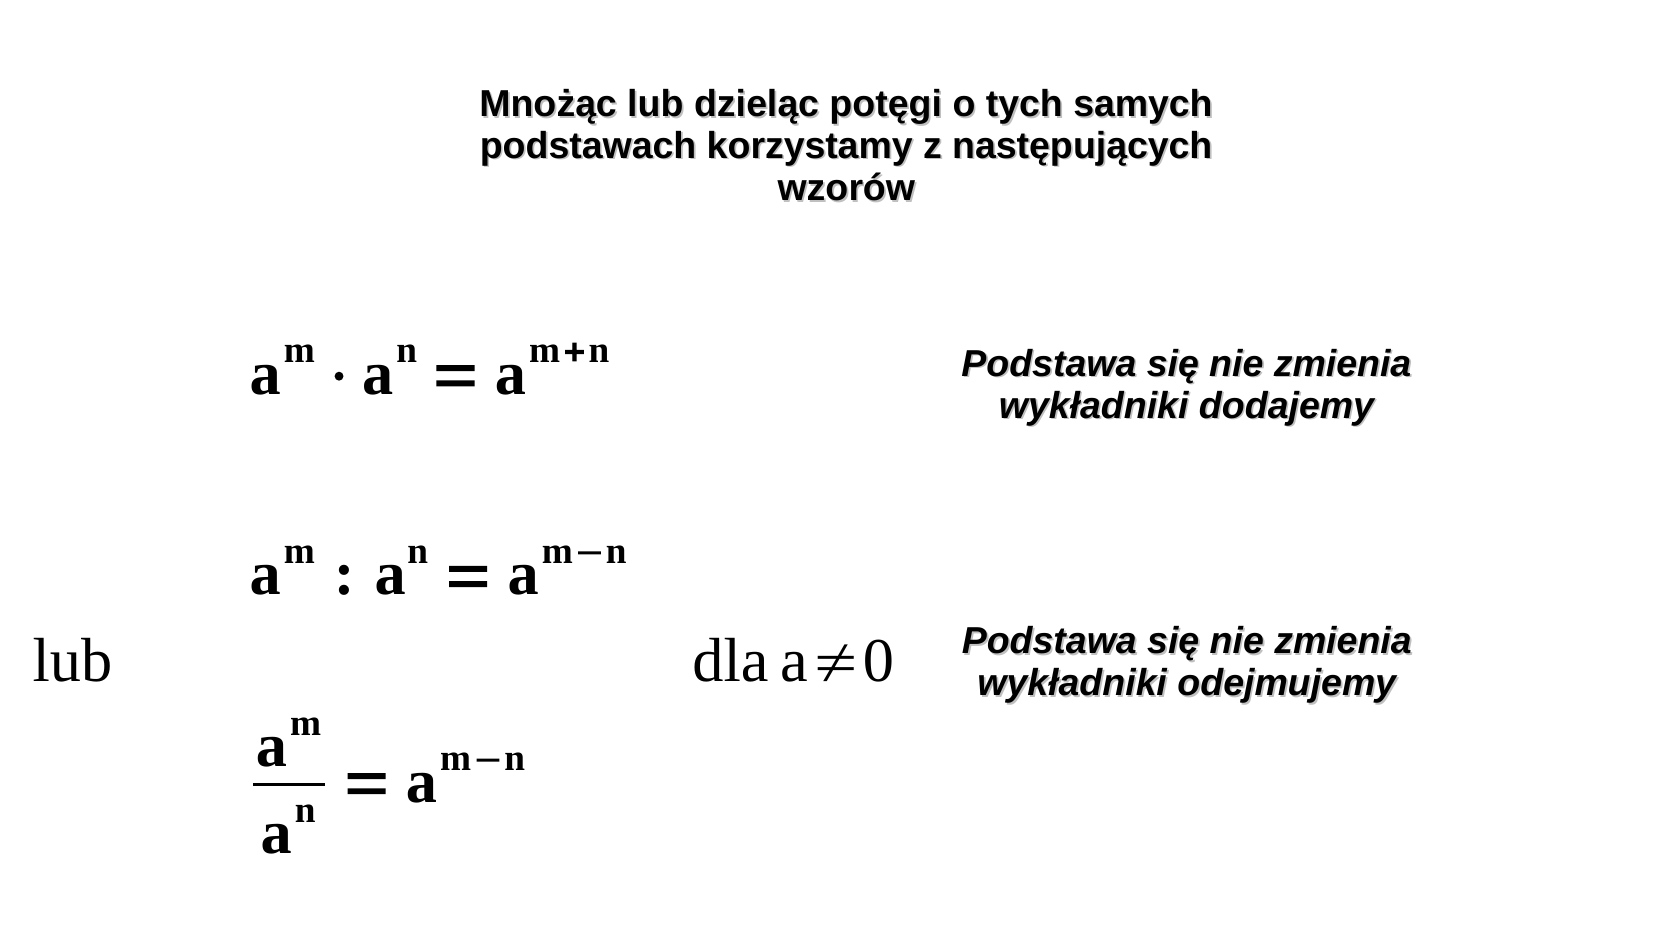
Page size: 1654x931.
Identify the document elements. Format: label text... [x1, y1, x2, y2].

chart [243, 702, 532, 867]
chart [243, 330, 616, 408]
chart [686, 625, 848, 695]
chart [243, 530, 634, 609]
chart [24, 625, 119, 695]
text_box Podstawa się nie zmienia wykładniki odejmujemy [848, 612, 1526, 711]
text_box Podstawa się nie zmienia wykładniki dodajemy [899, 334, 1475, 434]
text_box Mnożąc lub dzieląc potęgi o tych samych podstawach korzystamy z następujących wzorów [432, 75, 1261, 216]
